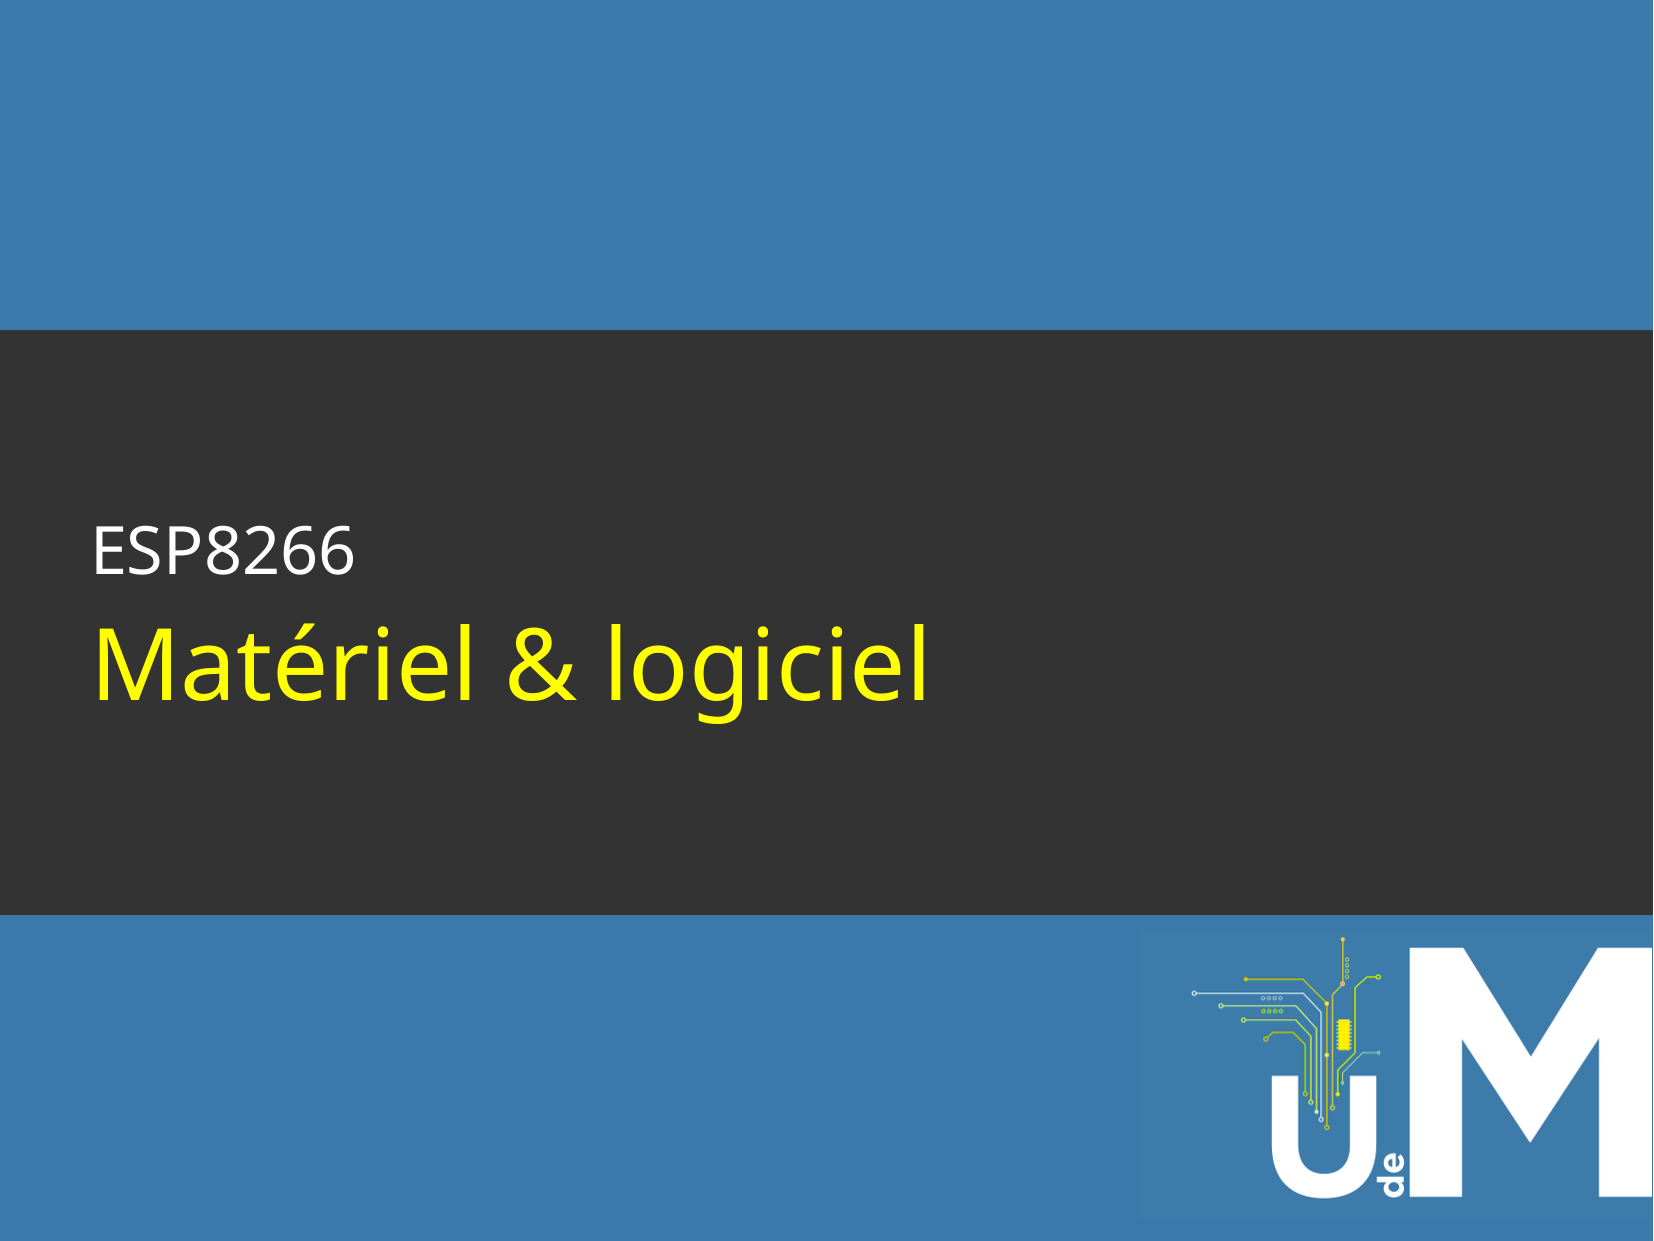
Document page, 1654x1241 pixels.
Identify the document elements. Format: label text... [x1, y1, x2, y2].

title ESP8266 Matériel & logiciel [90, 498, 1578, 735]
picture [1140, 929, 1652, 1218]
